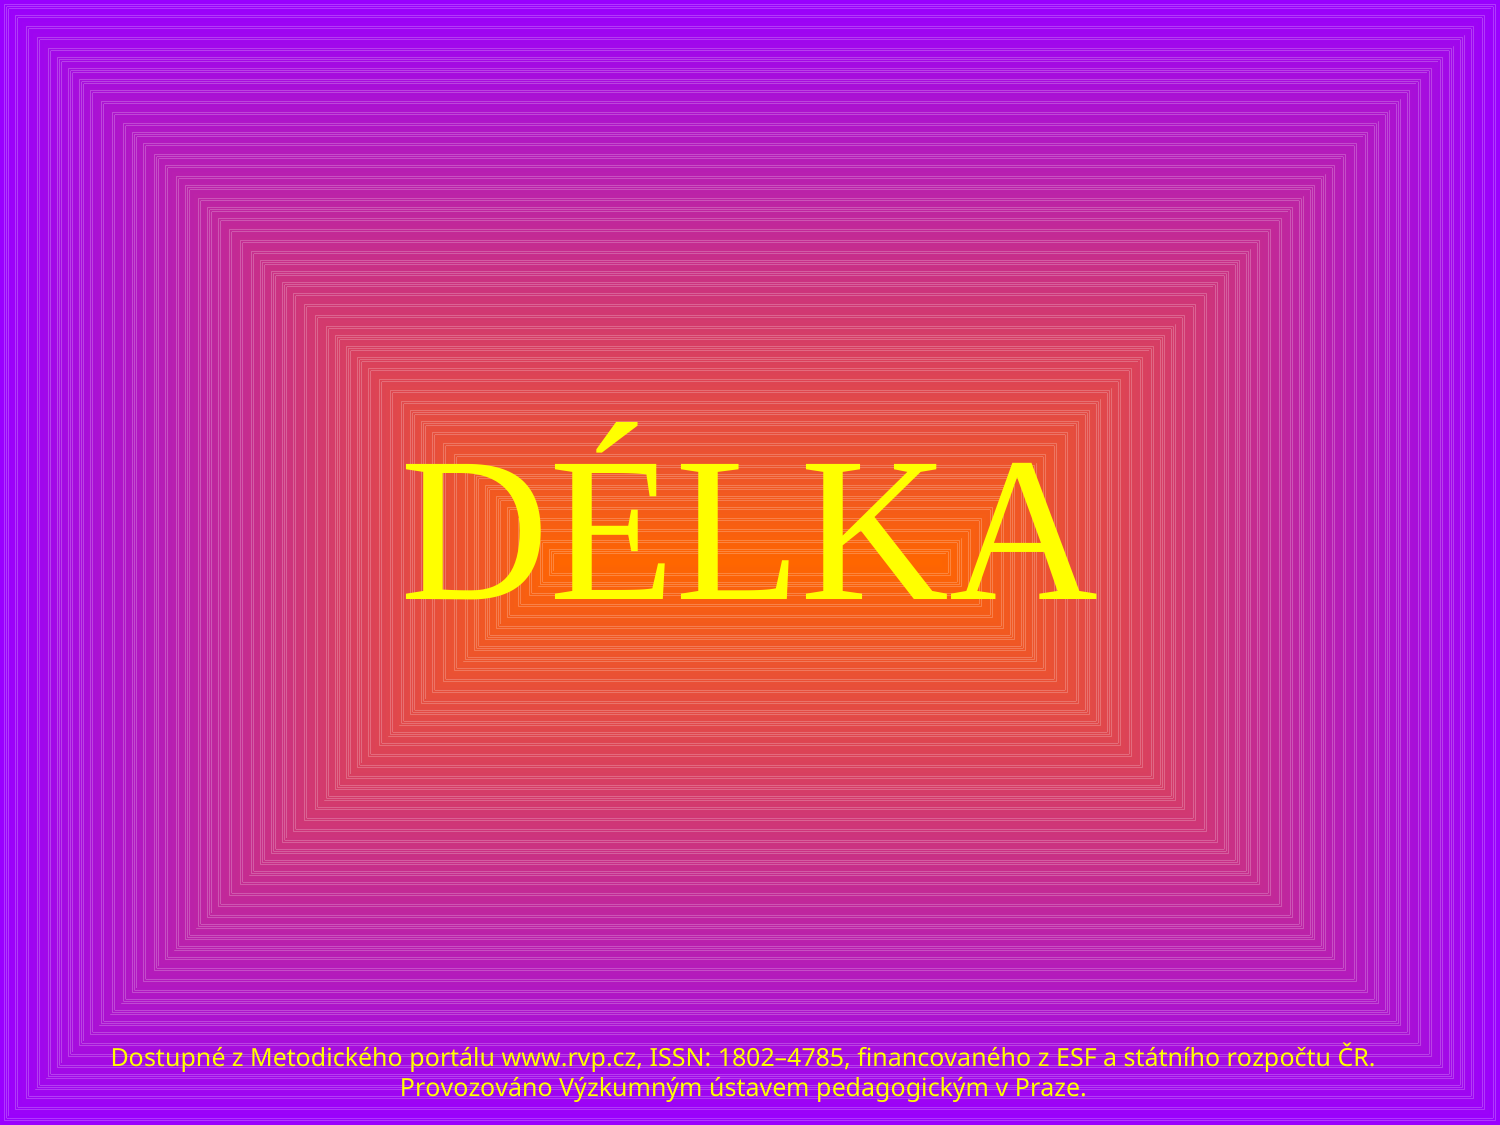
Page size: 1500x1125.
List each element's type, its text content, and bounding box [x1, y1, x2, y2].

text_box DÉLKA [0, 385, 1500, 649]
text_box Dostupné z Metodického portálu www.rvp.cz, ISSN: 1802–4785, financovaného z ESF a státního rozpočtu ČR. Provozováno Výzkumným ústavem pedagogickým v Praze. [35, 1041, 1454, 1102]
